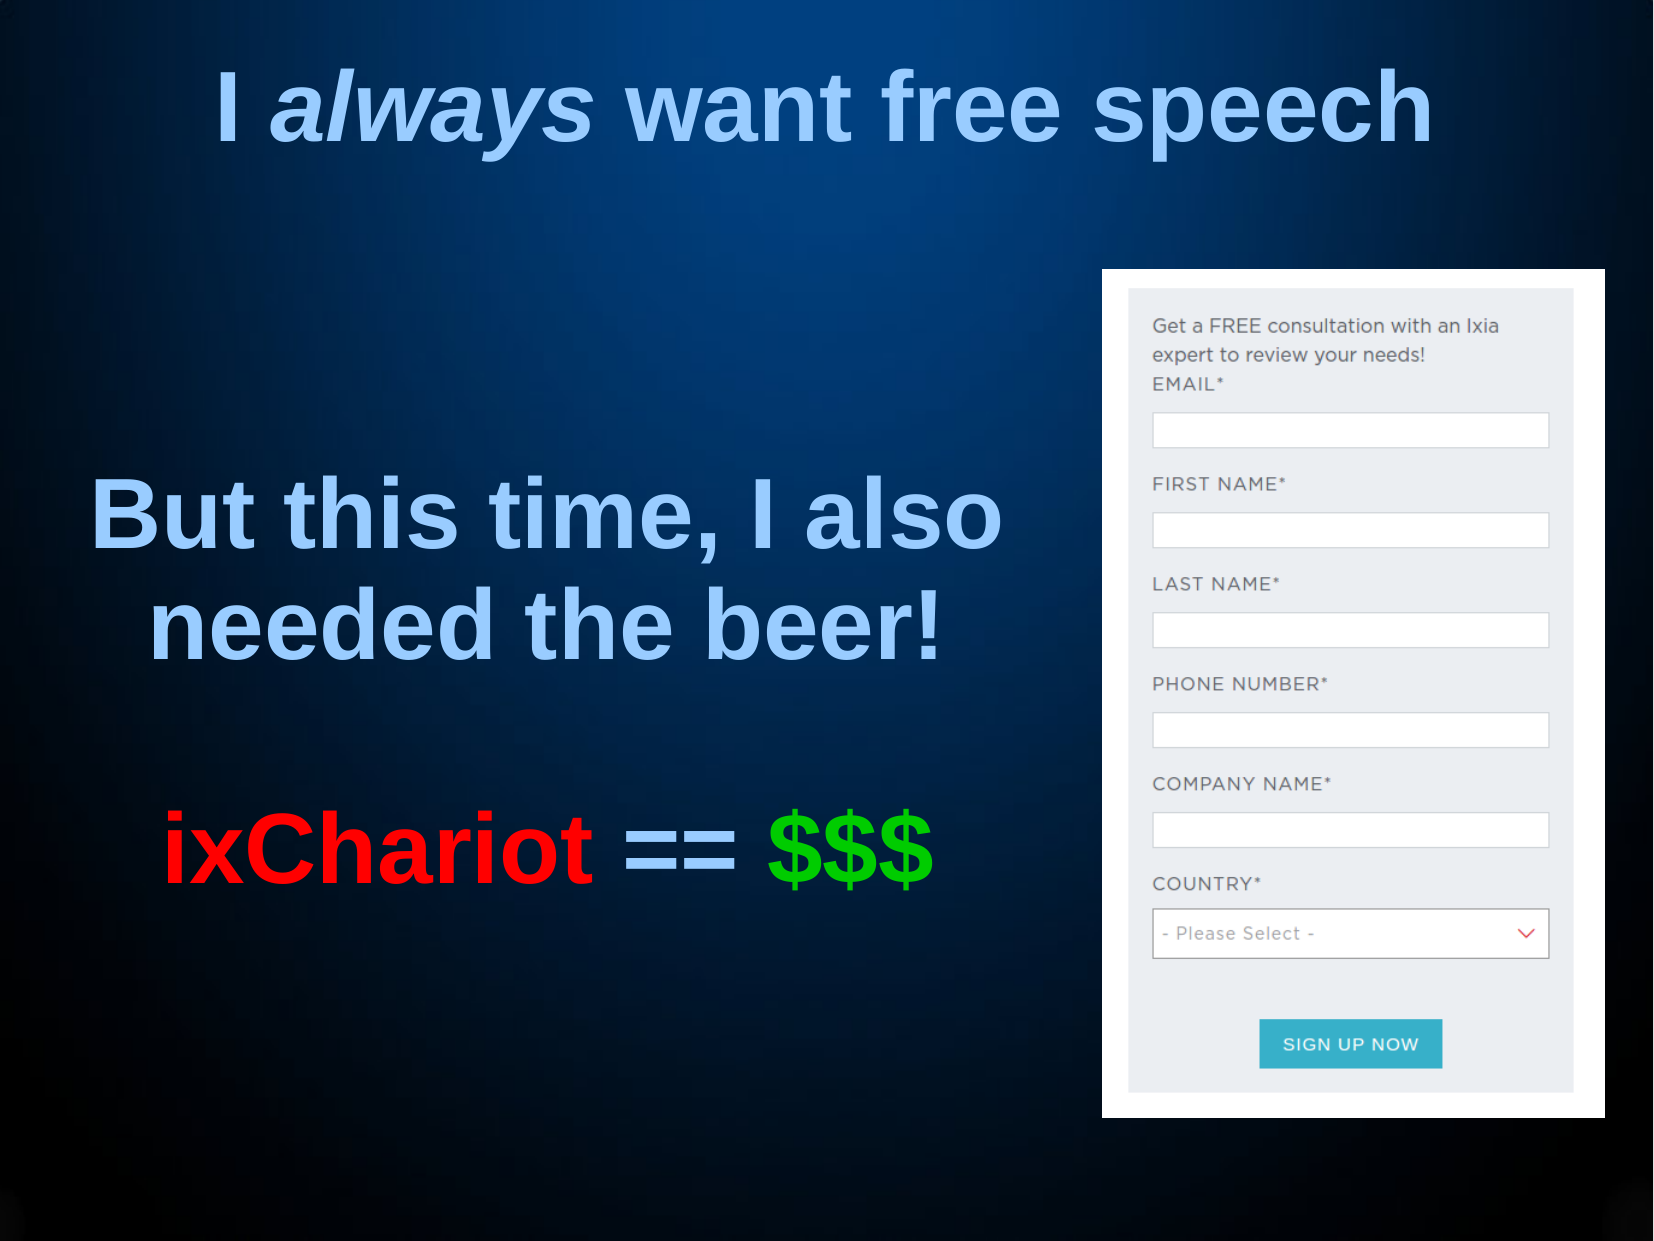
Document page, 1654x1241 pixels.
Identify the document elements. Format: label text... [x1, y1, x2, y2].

picture [0, 0, 1654, 1241]
title I always want free speech [0, 2, 1651, 211]
title But this time, I also needed the beer! ixChariot == $$$ [30, 240, 1066, 1123]
